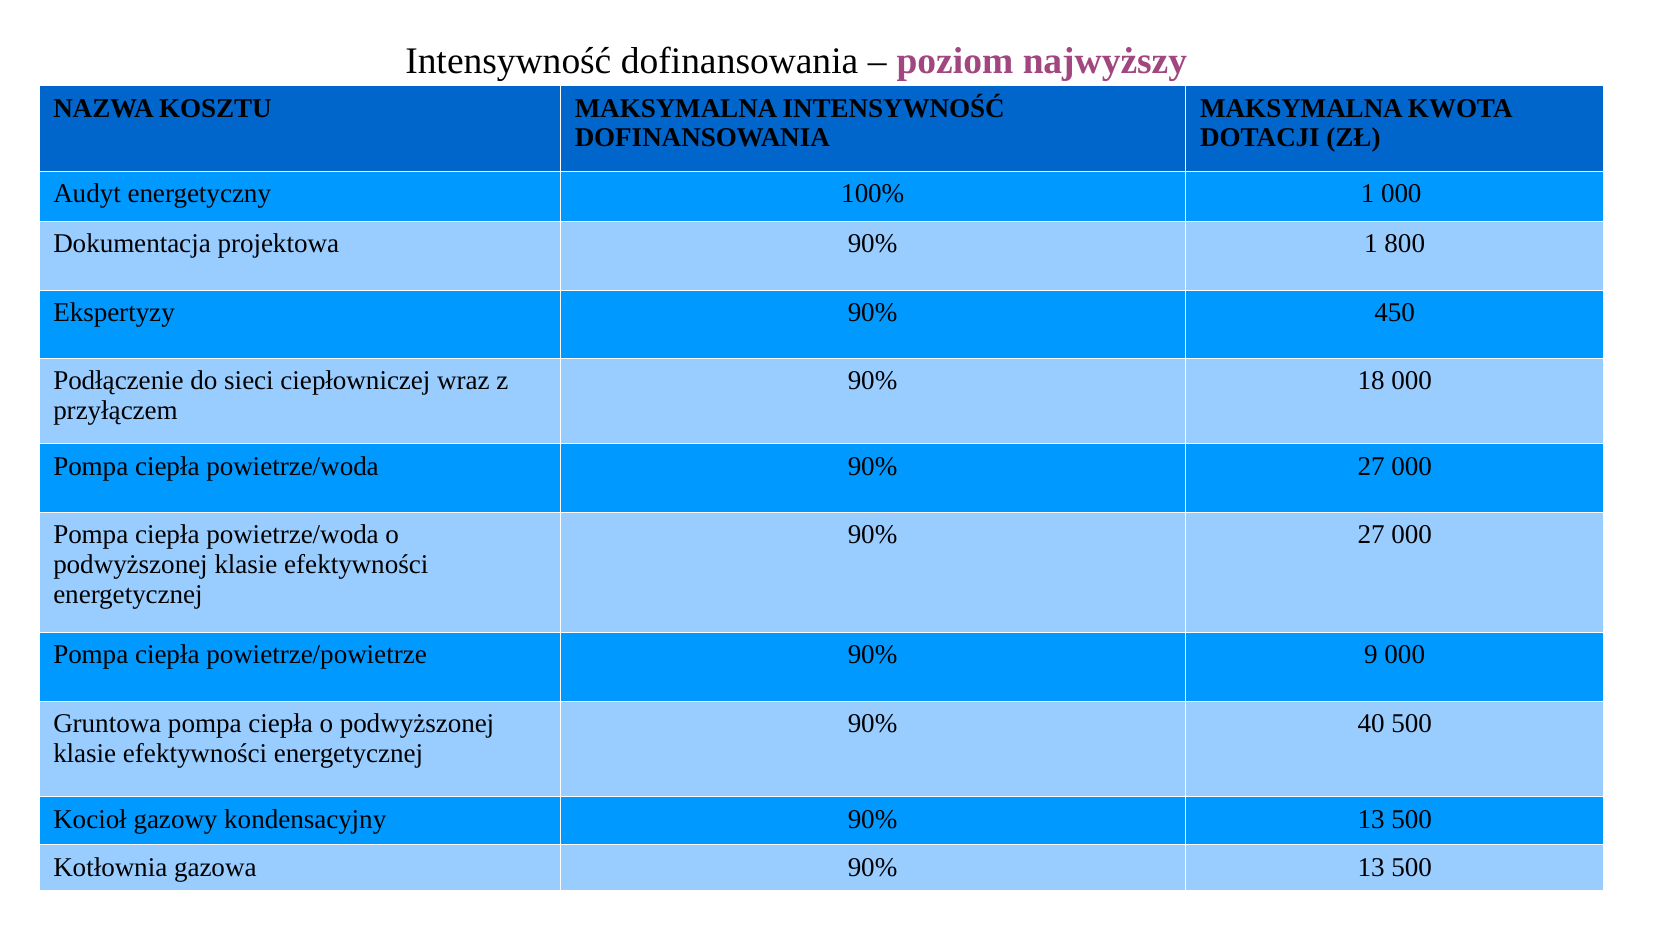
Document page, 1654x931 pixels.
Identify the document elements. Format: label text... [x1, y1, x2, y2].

table_cell Podłączenie do sieci ciepłowniczej wraz z przyłączem [40, 359, 560, 443]
table_cell 13 500 [1186, 845, 1603, 890]
table_cell 90% [561, 222, 1185, 290]
table_cell 18 000 [1186, 359, 1603, 443]
table_cell 100% [561, 172, 1185, 221]
table_header MAKSYMALNA KWOTA DOTACJI (ZŁ) [1186, 86, 1603, 171]
table_cell 1 000 [1186, 172, 1603, 221]
table_cell 27 000 [1186, 444, 1603, 512]
table_cell 27 000 [1186, 513, 1603, 632]
table_cell 40 500 [1186, 702, 1603, 796]
table_cell 90% [561, 291, 1185, 358]
table_cell Kocioł gazowy kondensacyjny [40, 797, 560, 844]
text_box Intensywność dofinansowania – poziom najwyższy [390, 32, 1241, 85]
table_cell 450 [1186, 291, 1603, 358]
table_header MAKSYMALNA INTENSYWNOŚĆ DOFINANSOWANIA [561, 86, 1185, 171]
table_cell Dokumentacja projektowa [40, 222, 560, 290]
table_cell 1 800 [1186, 222, 1603, 290]
table_cell 90% [561, 845, 1185, 890]
table_cell Kotłownia gazowa [40, 845, 560, 890]
table_cell Pompa ciepła powietrze/woda [40, 444, 560, 512]
table_cell Ekspertyzy [40, 291, 560, 358]
table_cell Audyt energetyczny [40, 172, 560, 221]
table_cell 90% [561, 797, 1185, 844]
table_cell 90% [561, 633, 1185, 701]
table_cell 90% [561, 513, 1185, 632]
table_header NAZWA KOSZTU [40, 86, 560, 171]
table_cell Gruntowa pompa ciepła o podwyższonej klasie efektywności energetycznej [40, 702, 560, 796]
table_cell 90% [561, 444, 1185, 512]
table_cell Pompa ciepła powietrze/powietrze [40, 633, 560, 701]
table_cell 9 000 [1186, 633, 1603, 701]
table_cell 90% [561, 702, 1185, 796]
table_cell 90% [561, 359, 1185, 443]
table_cell Pompa ciepła powietrze/woda o podwyższonej klasie efektywności energetycznej [40, 513, 560, 632]
table_cell 13 500 [1186, 797, 1603, 844]
